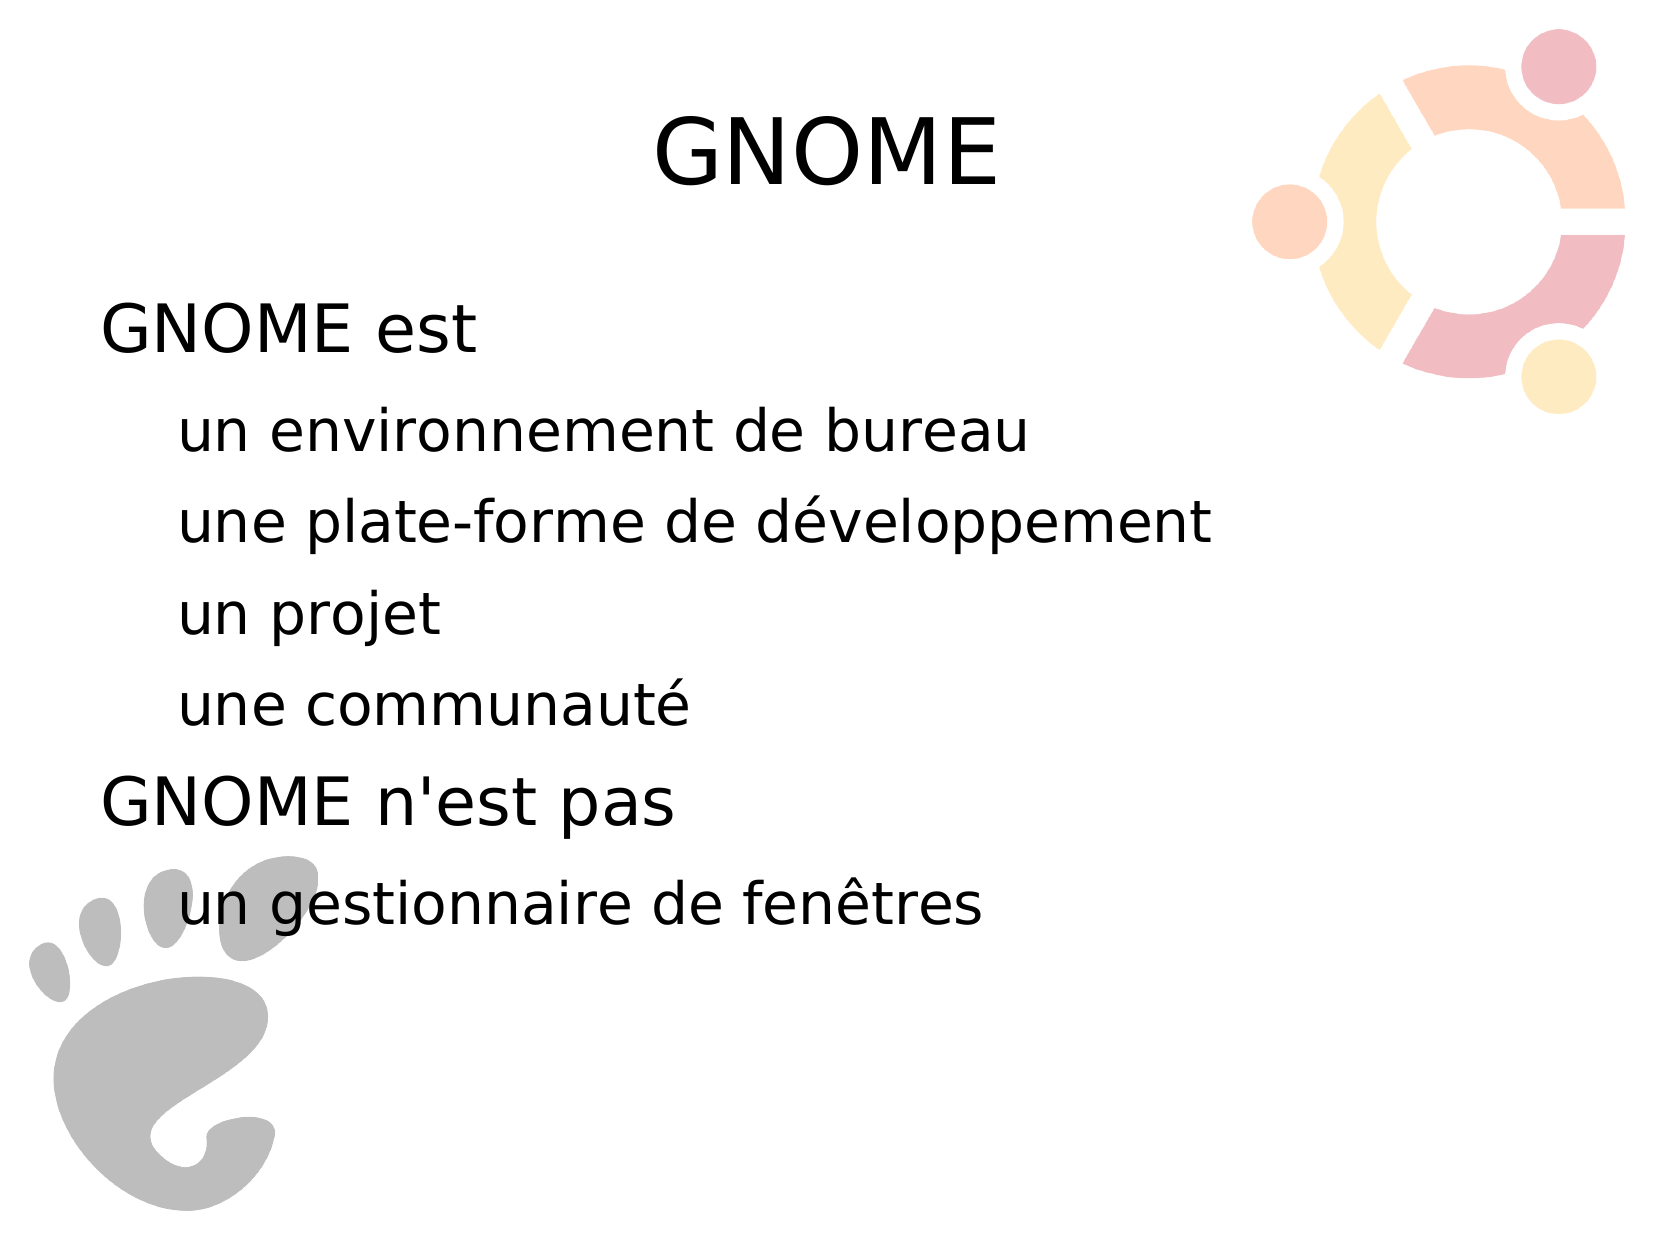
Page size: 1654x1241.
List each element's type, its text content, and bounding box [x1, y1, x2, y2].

title GNOME [82, 49, 1571, 257]
list GNOME est un environnement de bureau une plate-forme de développement un projet une communauté GNOME n'est pas un gestionnaire de fenêtres [82, 290, 1571, 1109]
